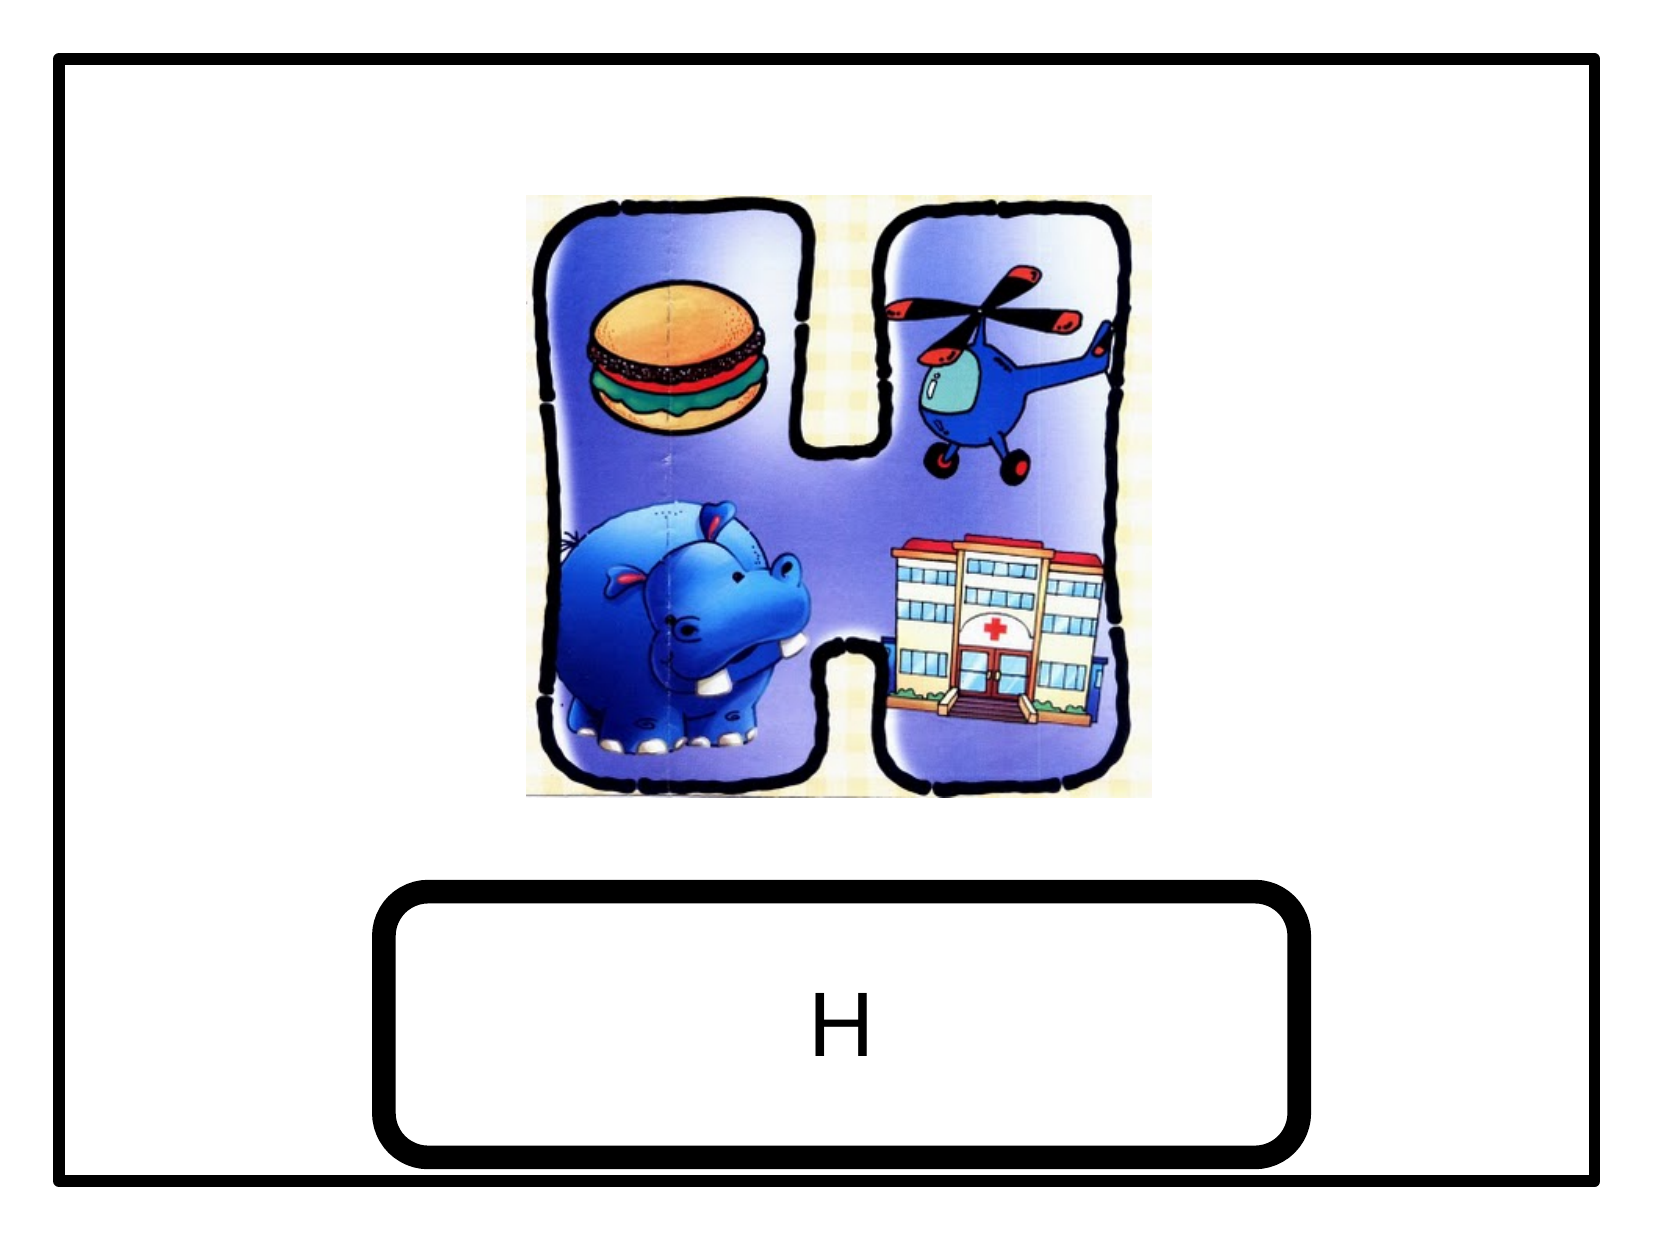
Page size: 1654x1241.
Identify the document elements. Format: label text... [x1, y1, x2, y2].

text_box H [383, 891, 1300, 1158]
text_box [59, 59, 1595, 1182]
picture [526, 195, 1152, 798]
